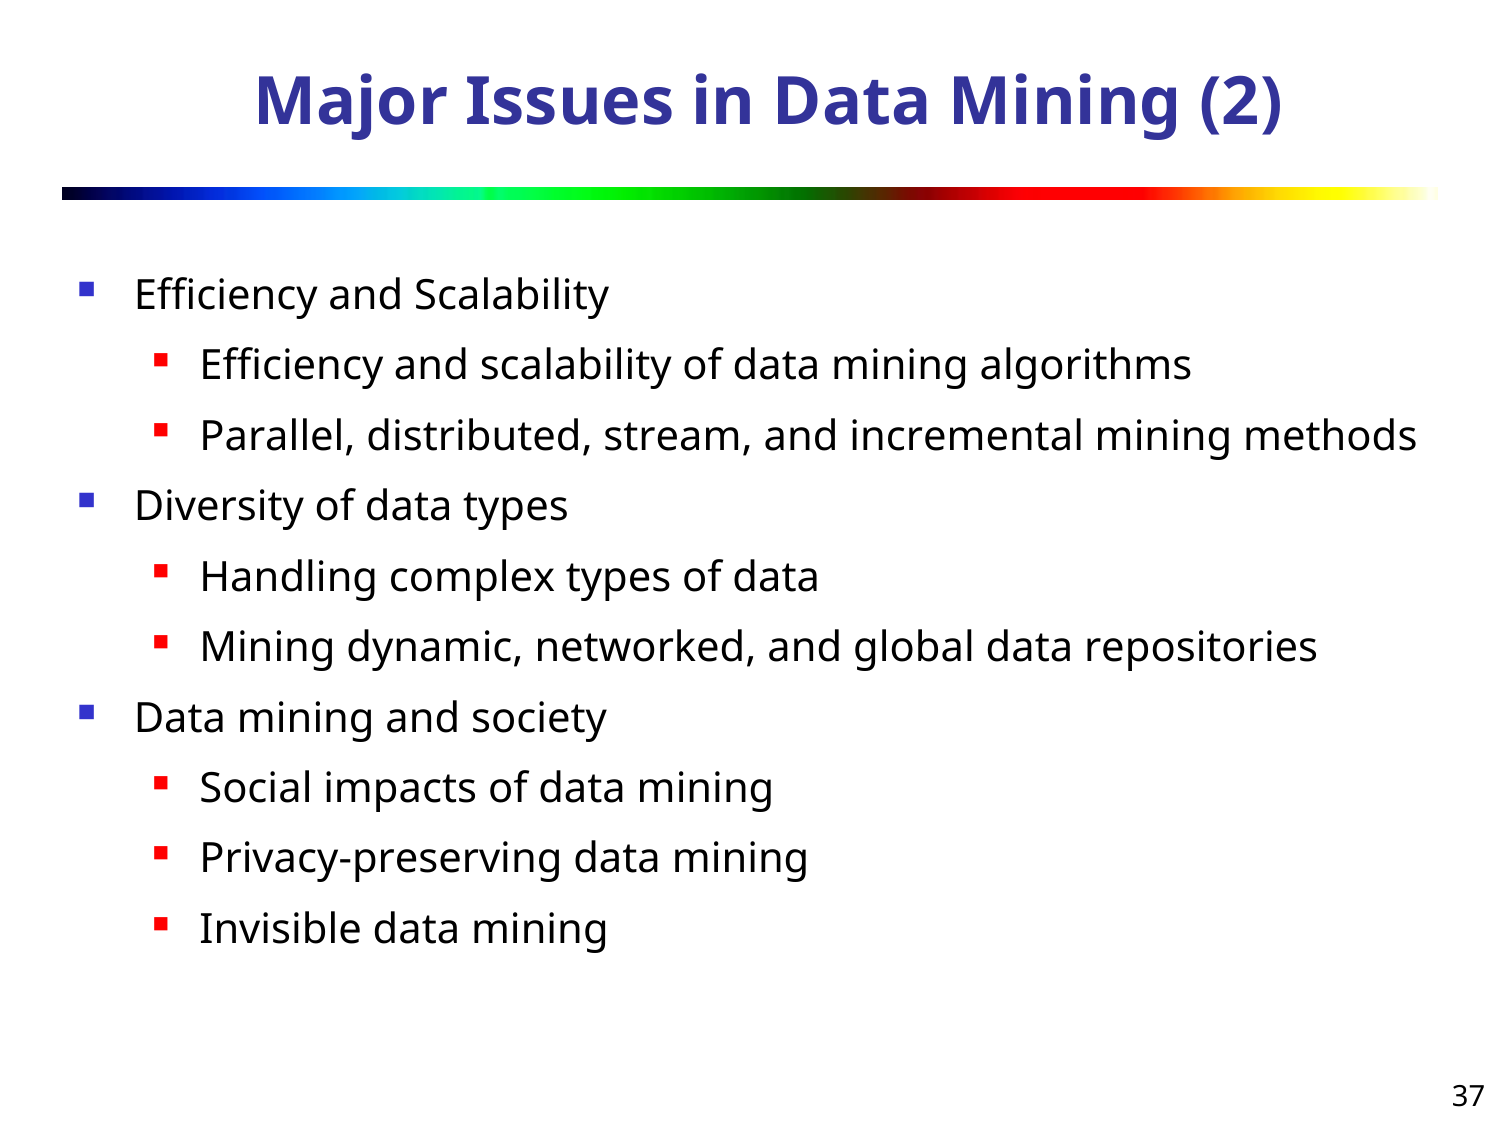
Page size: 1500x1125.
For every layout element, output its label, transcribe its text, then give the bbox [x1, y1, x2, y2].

text_box <number> [1187, 1050, 1500, 1125]
title Major Issues in Data Mining (2) [174, 10, 1363, 186]
list Efficiency and Scalability Efficiency and scalability of data mining algorithms Parallel, distributed, stream, and incremental mining methods Diversity of data types Handling complex types of data Mining dynamic, networked, and global data repositories Data mining and society Social impacts of data mining Privacy-preserving data mining Invisible data mining [62, 249, 1438, 1019]
